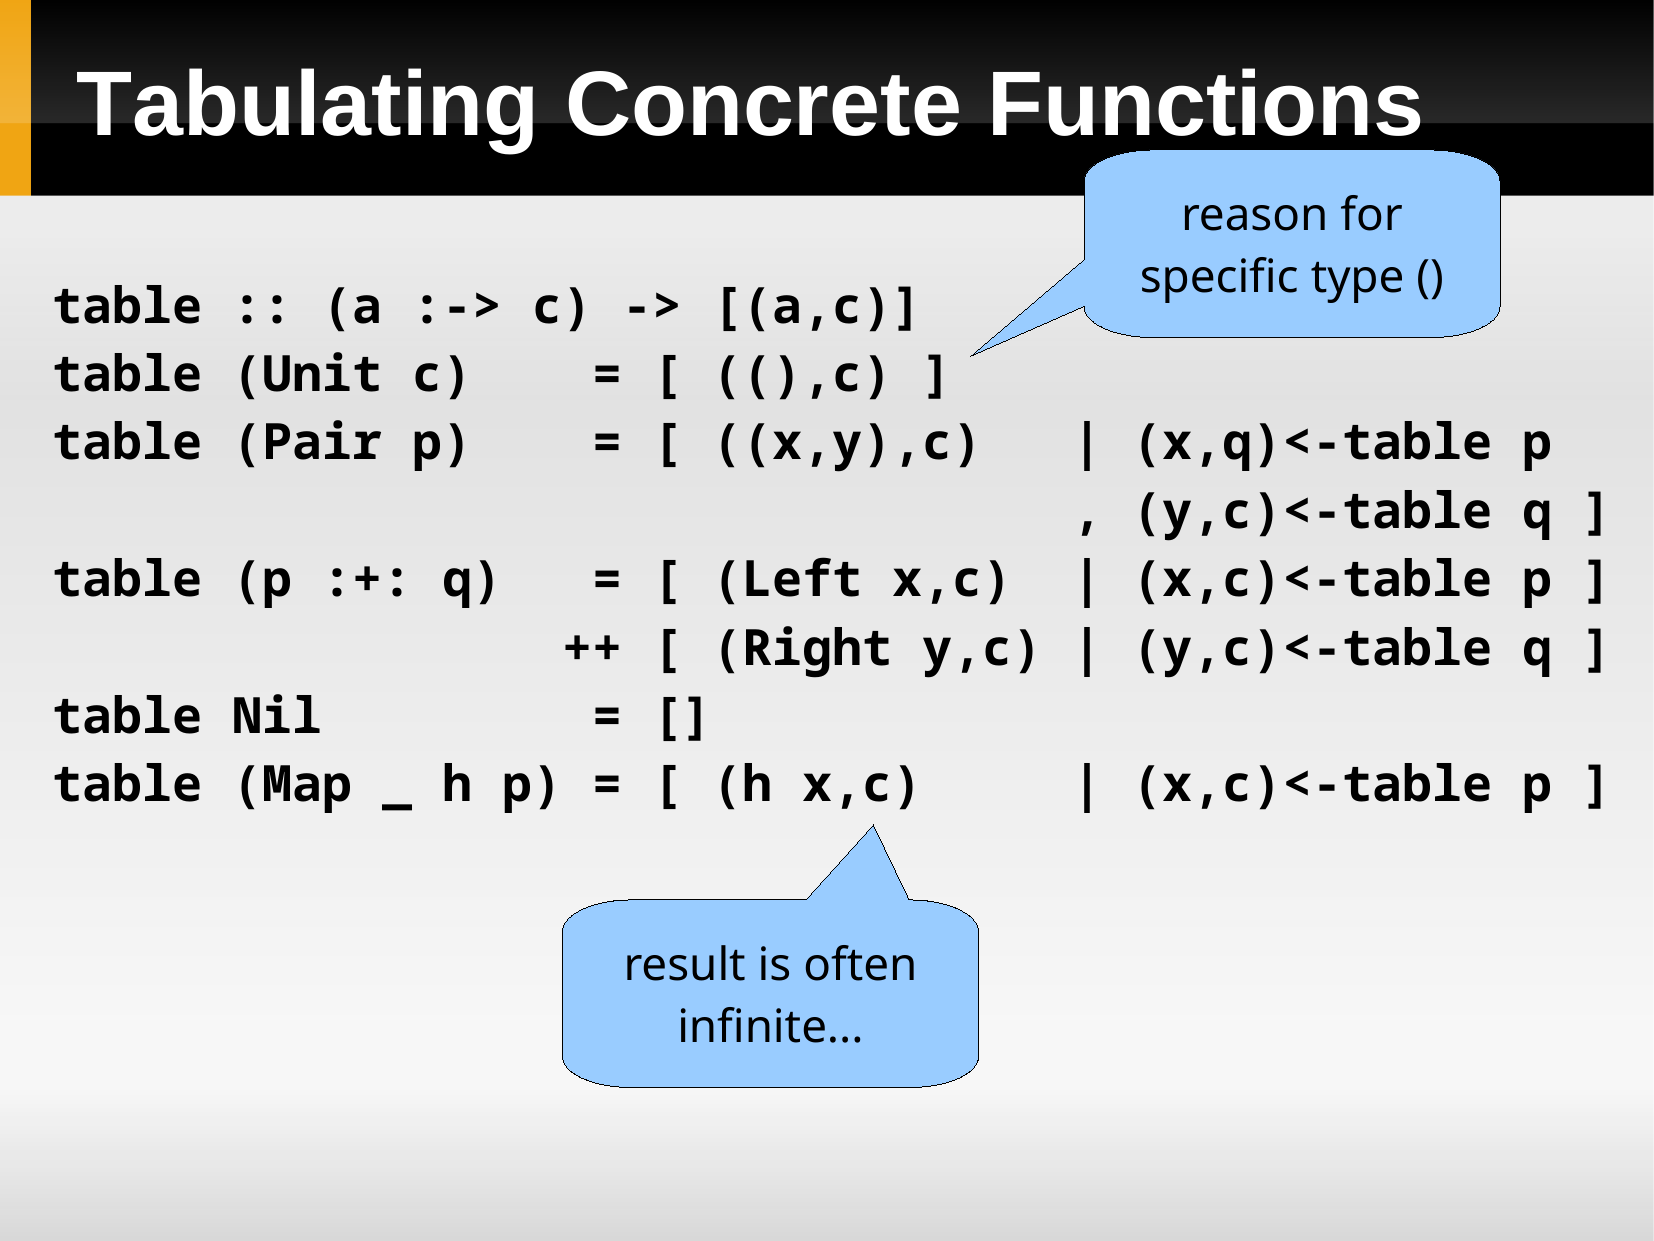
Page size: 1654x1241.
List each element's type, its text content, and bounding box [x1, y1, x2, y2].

title Tabulating Concrete Functions [76, 7, 1565, 200]
text_box result is often infinite... [562, 824, 979, 1088]
text_box reason for specific type () [970, 149, 1501, 357]
picture [0, 0, 1654, 1241]
text_box table :: (a :-> c) -> [(a,c)] table (Unit c) = [ ((),c) ] table (Pair p) = [ ((x,y),c) | (x,q)<-table p , (y,c)<-table q ] table (p :+: q) = [ (Left x,c) | (x,c)<-table p ] ++ [ (Right y,c) | (y,c)<-table q ] table Nil = [] table (Map _ h p) = [ (h x,c) | (x,c)<-table p ] [37, 262, 1654, 1126]
